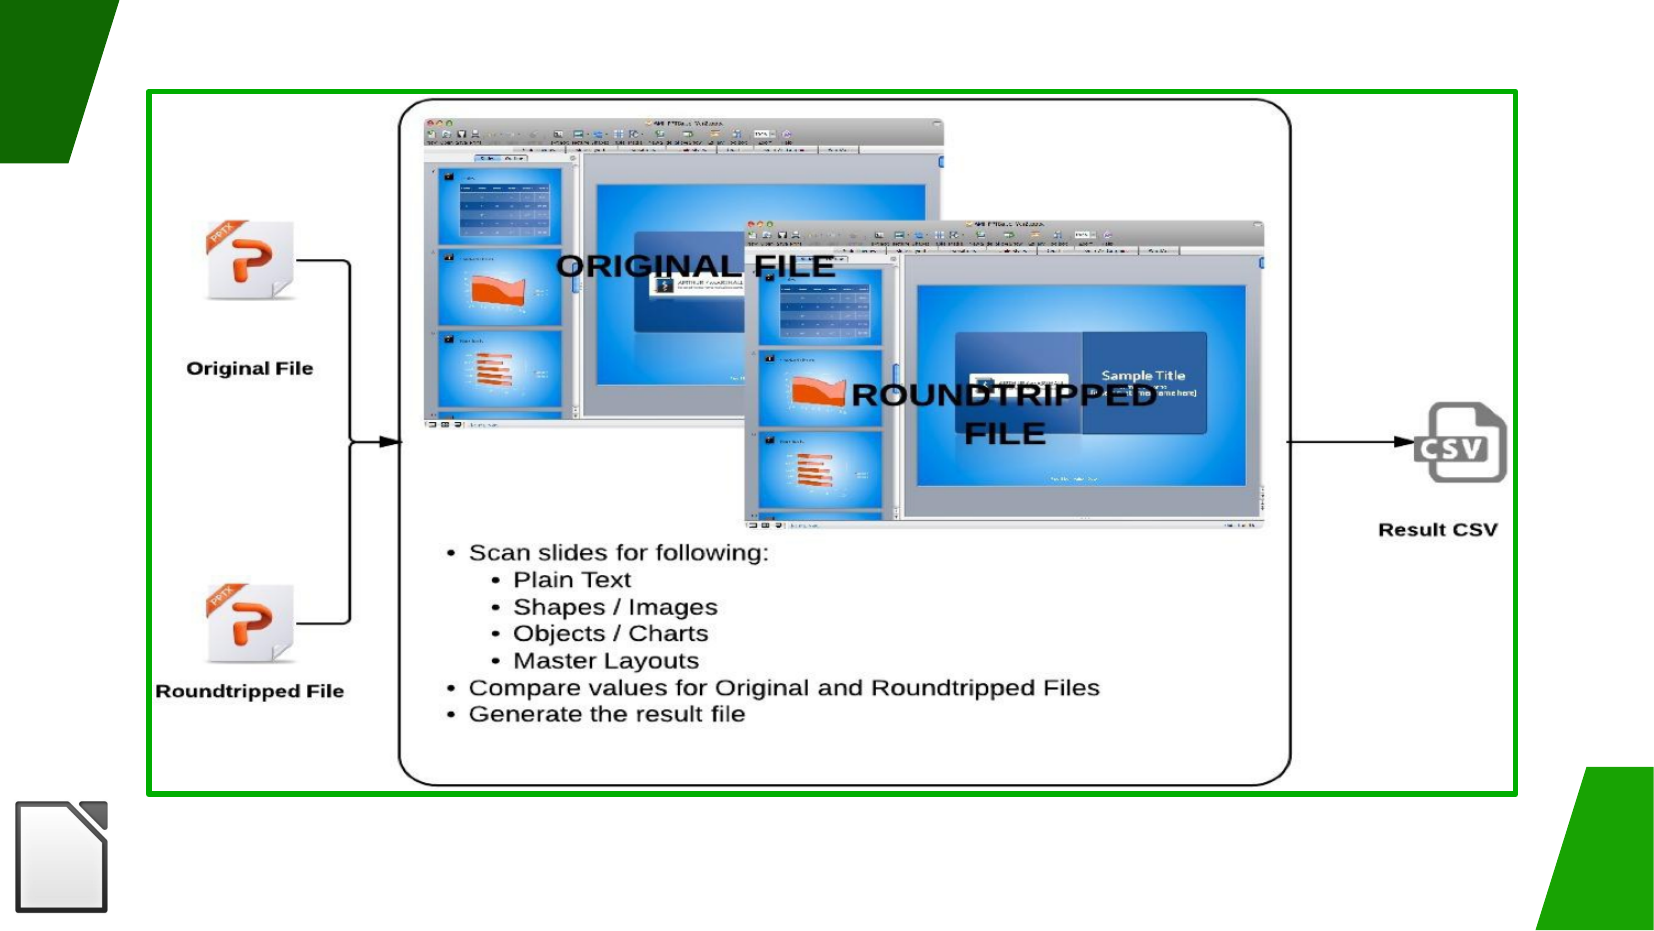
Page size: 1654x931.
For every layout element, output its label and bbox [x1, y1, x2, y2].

picture [12, 798, 111, 917]
picture [151, 94, 1513, 792]
